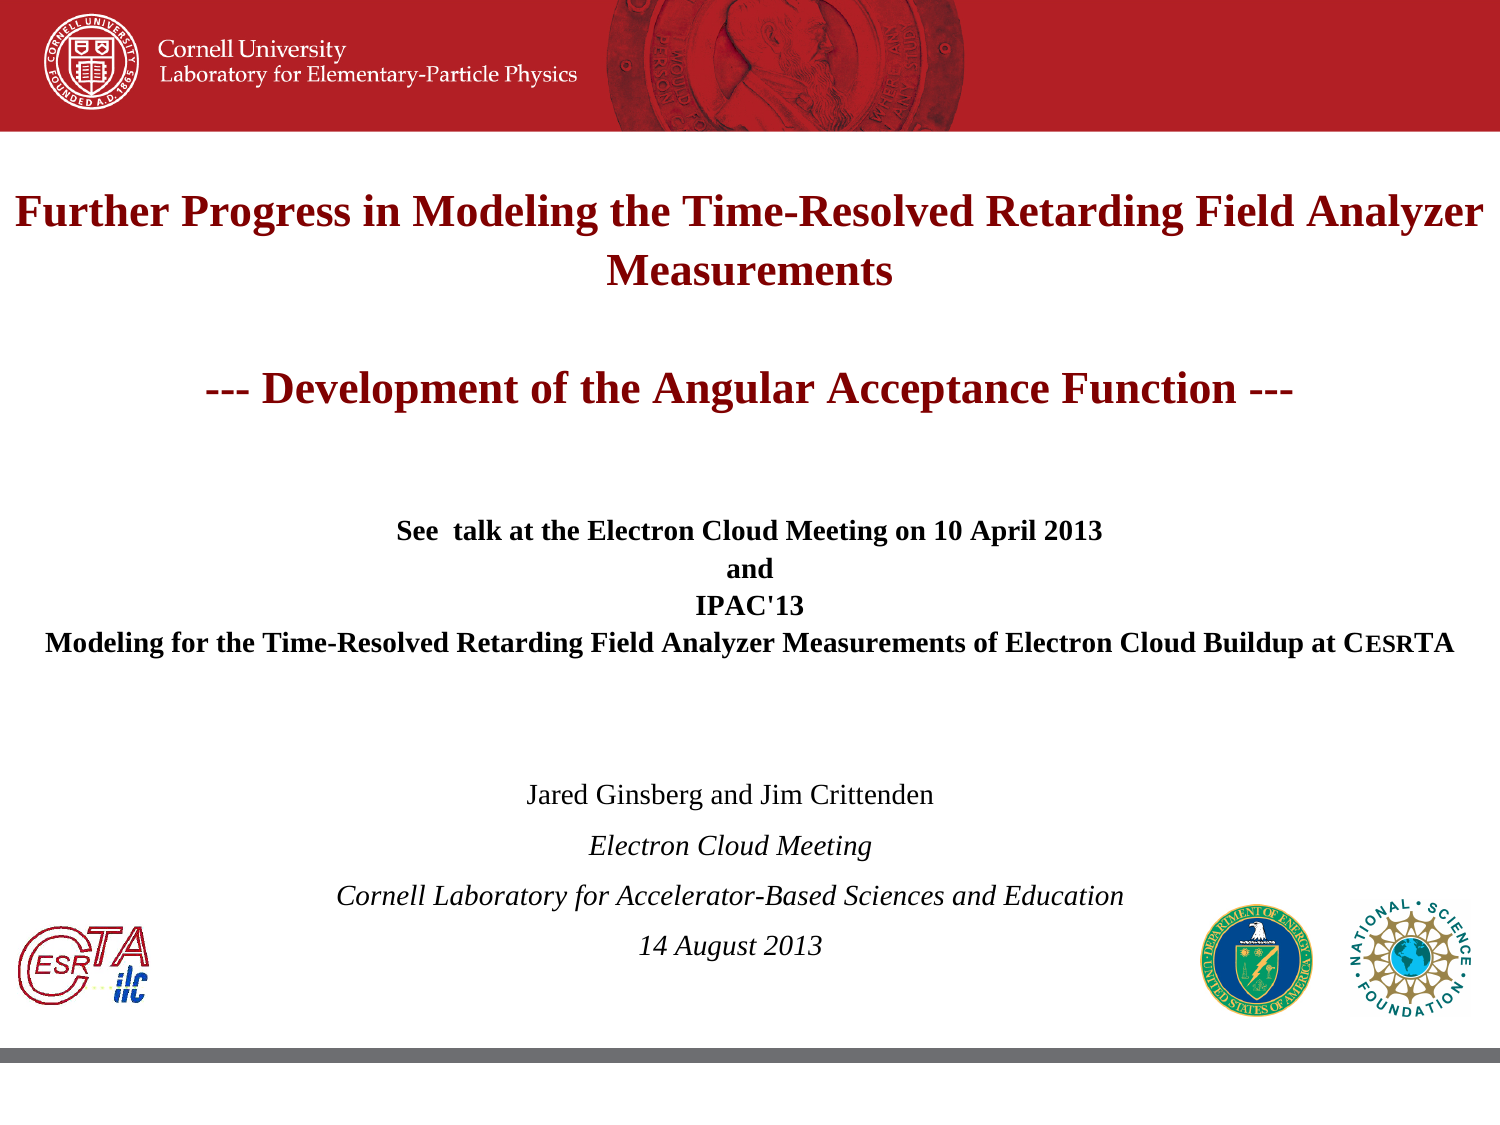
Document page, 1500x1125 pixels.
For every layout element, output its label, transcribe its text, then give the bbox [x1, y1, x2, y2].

picture [0, 0, 1500, 132]
picture [8, 899, 151, 1036]
picture [1200, 904, 1313, 1017]
picture [1350, 899, 1471, 1017]
subtitle Jared Ginsberg and Jim Crittenden Electron Cloud Meeting Cornell Laboratory for Accelerator-Based Sciences and Education 14 August 2013 [280, 770, 1181, 969]
title Further Progress in Modeling the Time-Resolved Retarding Field Analyzer Measurements --- Development of the Angular Acceptance Function --- See talk at the Electron Cloud Meeting on 10 April 2013 and IPAC'13 Modeling for the Time-Resolved Retarding Field Analyzer Measurements of Electron Cloud Buildup at CESRTA [0, 174, 1500, 663]
